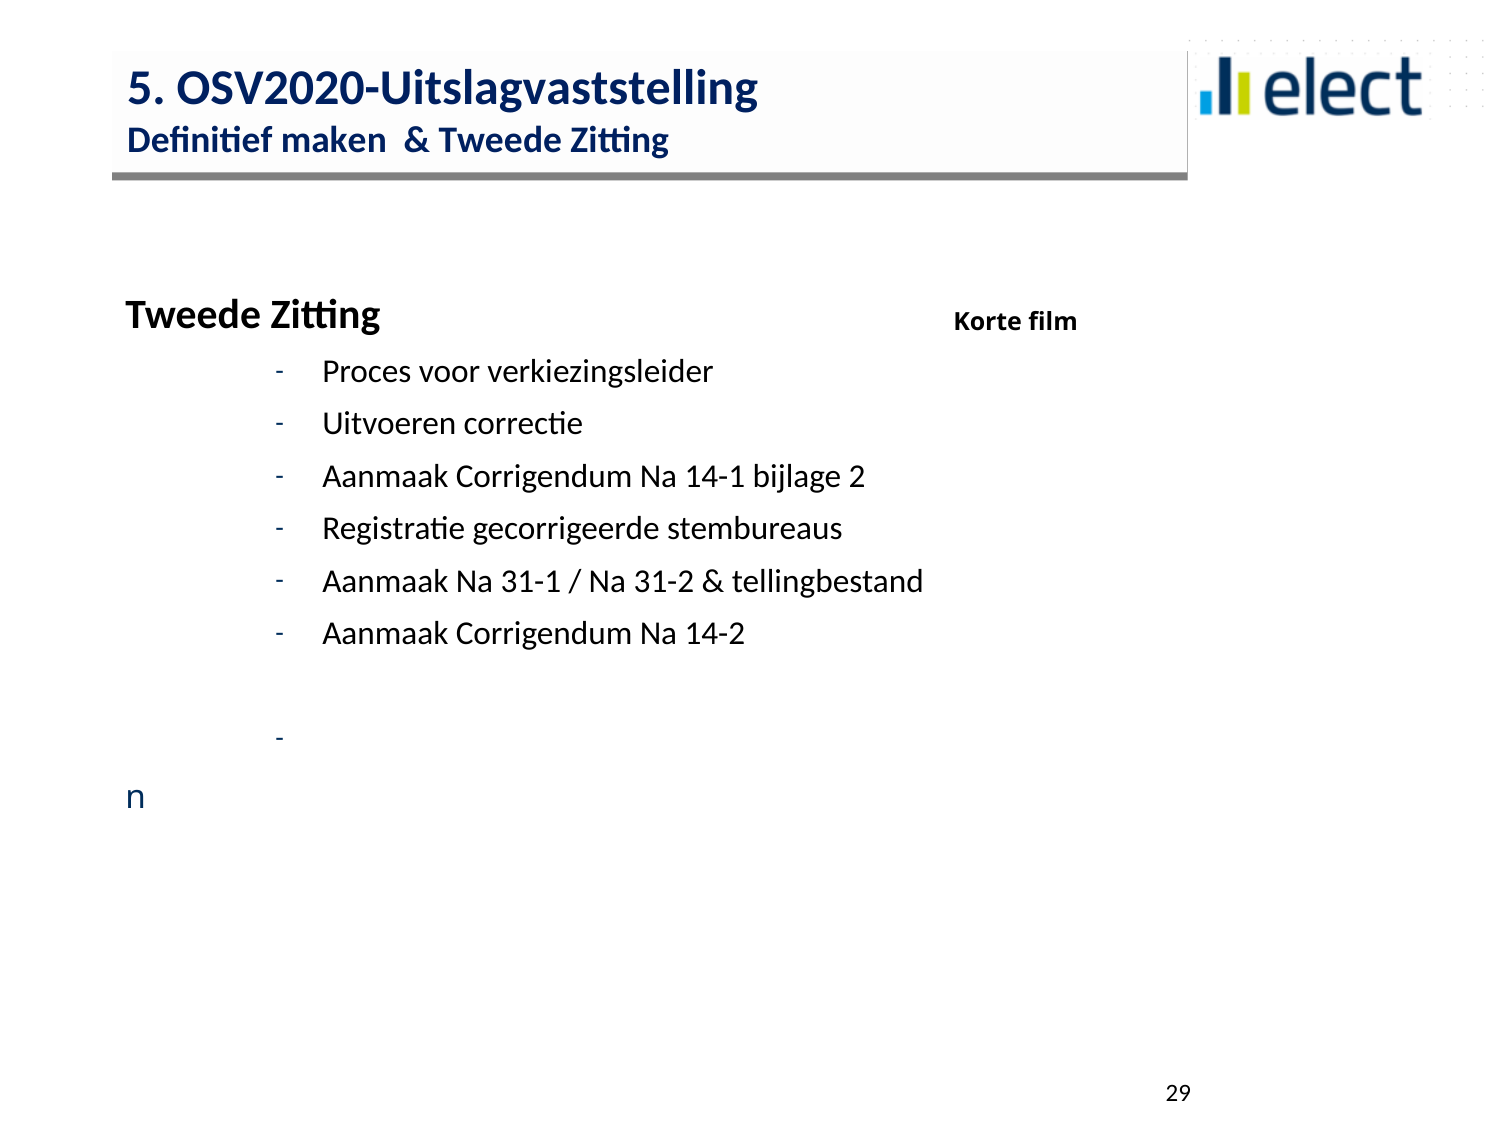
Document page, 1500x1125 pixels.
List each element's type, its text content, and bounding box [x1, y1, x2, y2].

text_box 5. OSV2020-Uitslagvaststelling Definitief maken & Tweede Zitting [112, 42, 1188, 173]
text_box Korte film [938, 298, 1095, 344]
text_box [1150, 1068, 1464, 1125]
text_box Tweede Zitting Proces voor verkiezingsleider Uitvoeren correctie Aanmaak Corrigendum Na 14-1 bijlage 2 Registratie gecorrigeerde stembureaus Aanmaak Na 31-1 / Na 31-2 & tellingbestand Aanmaak Corrigendum Na 14-2 [110, 278, 950, 409]
